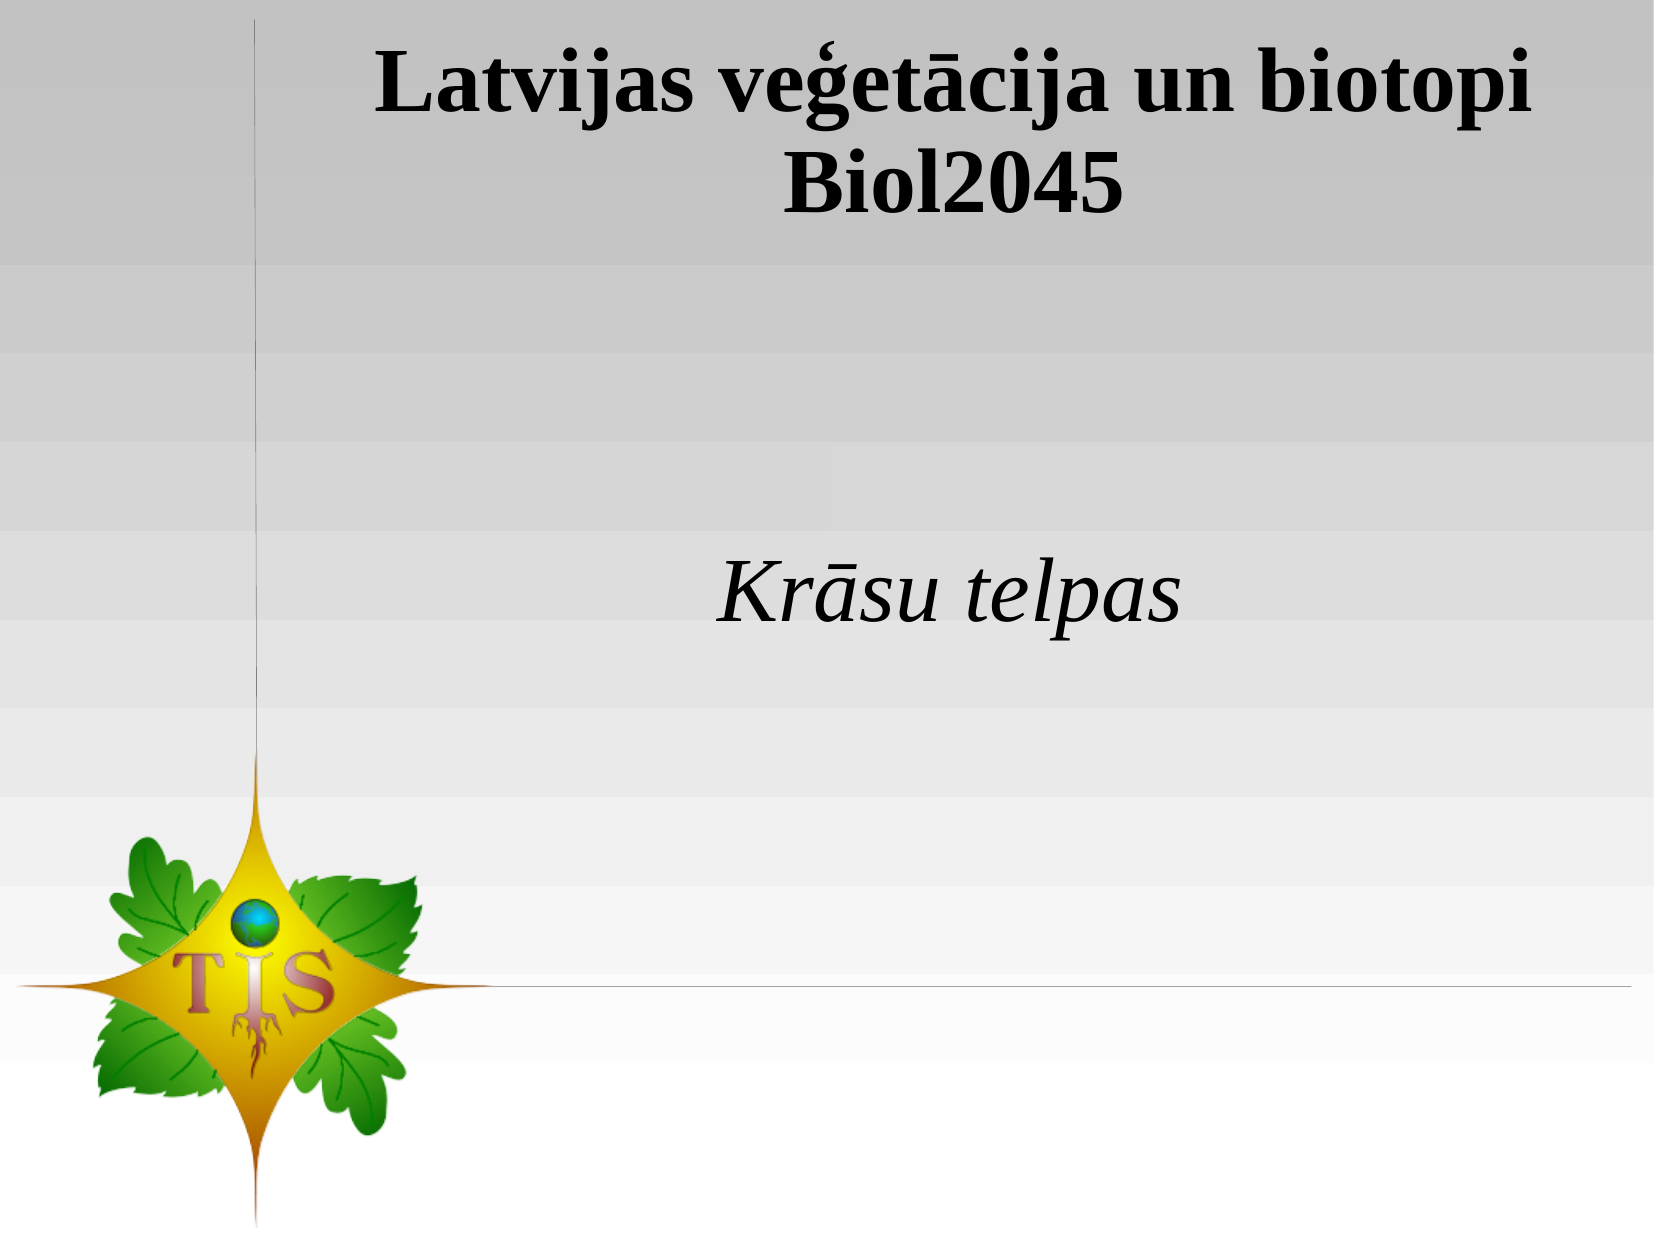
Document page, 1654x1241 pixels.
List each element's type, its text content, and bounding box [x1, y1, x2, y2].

title Krāsu telpas [295, 324, 1607, 857]
picture [0, 0, 1654, 1241]
